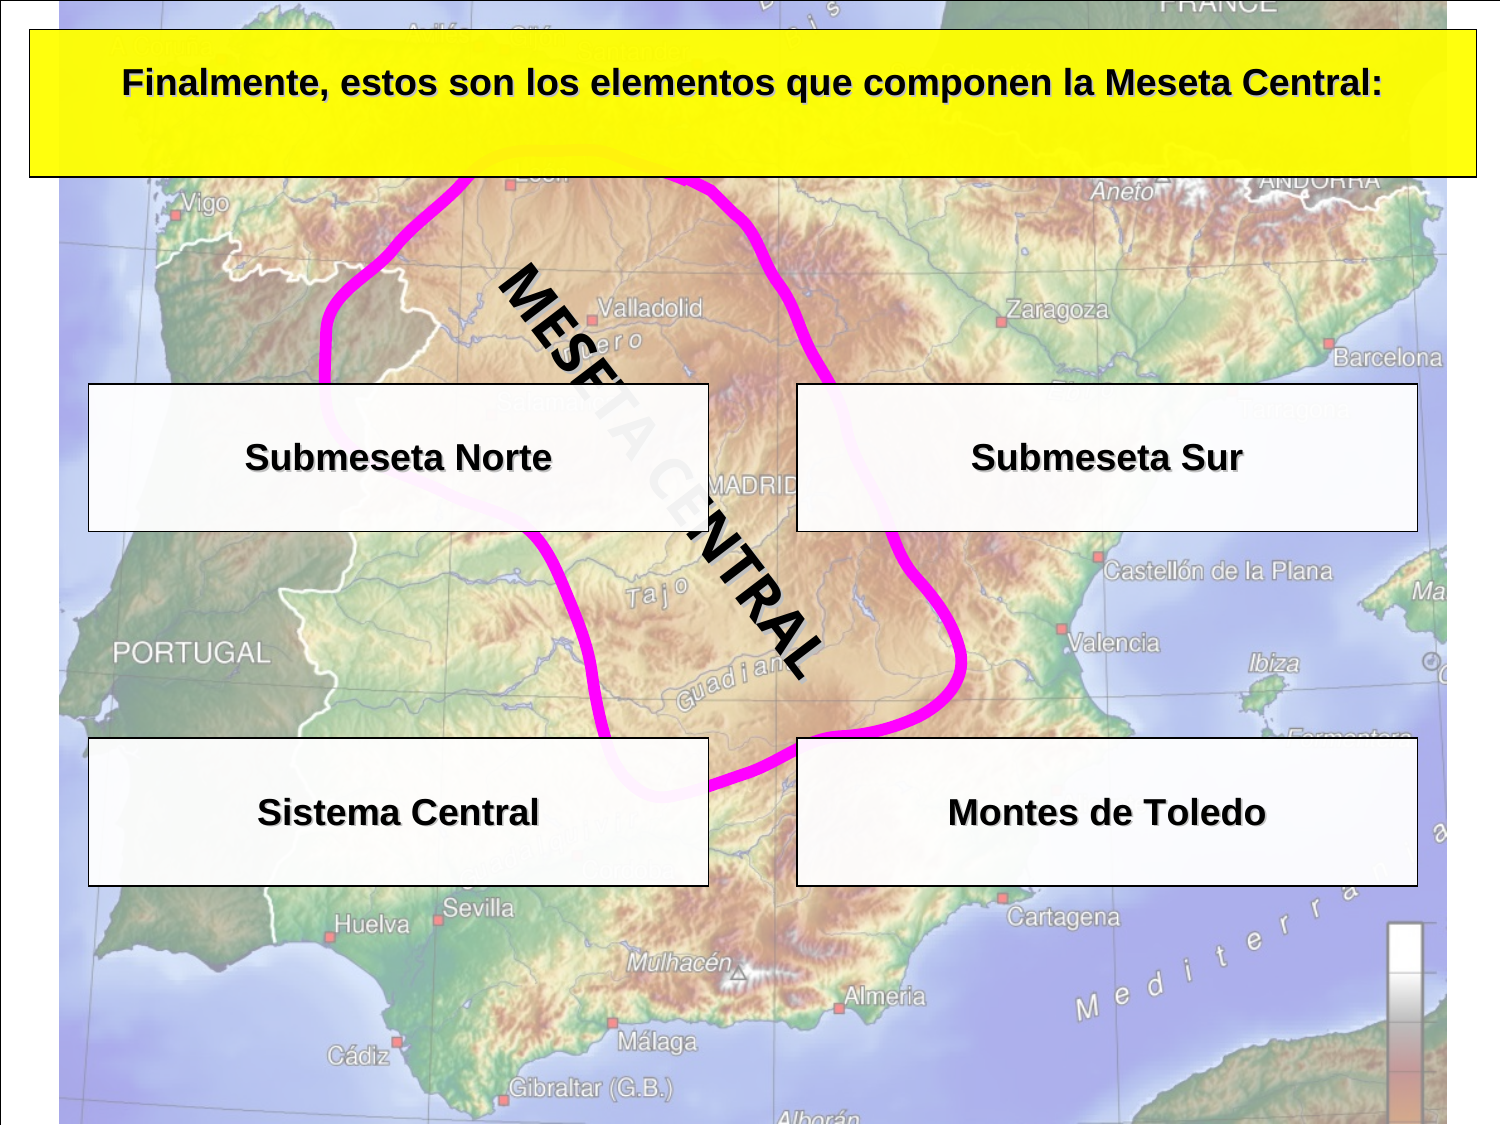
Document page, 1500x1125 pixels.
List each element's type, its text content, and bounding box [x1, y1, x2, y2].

text_box Finalmente, estos son los elementos que componen la Meseta Central: [29, 29, 1477, 178]
text_box [0, 0, 1500, 1125]
text_box MESETA CENTRAL [413, 178, 919, 763]
text_box Submeseta Sur [797, 383, 1418, 532]
text_box Sistema Central [88, 738, 709, 886]
text_box Montes de Toledo [797, 738, 1418, 886]
text_box Submeseta Norte [88, 383, 709, 532]
